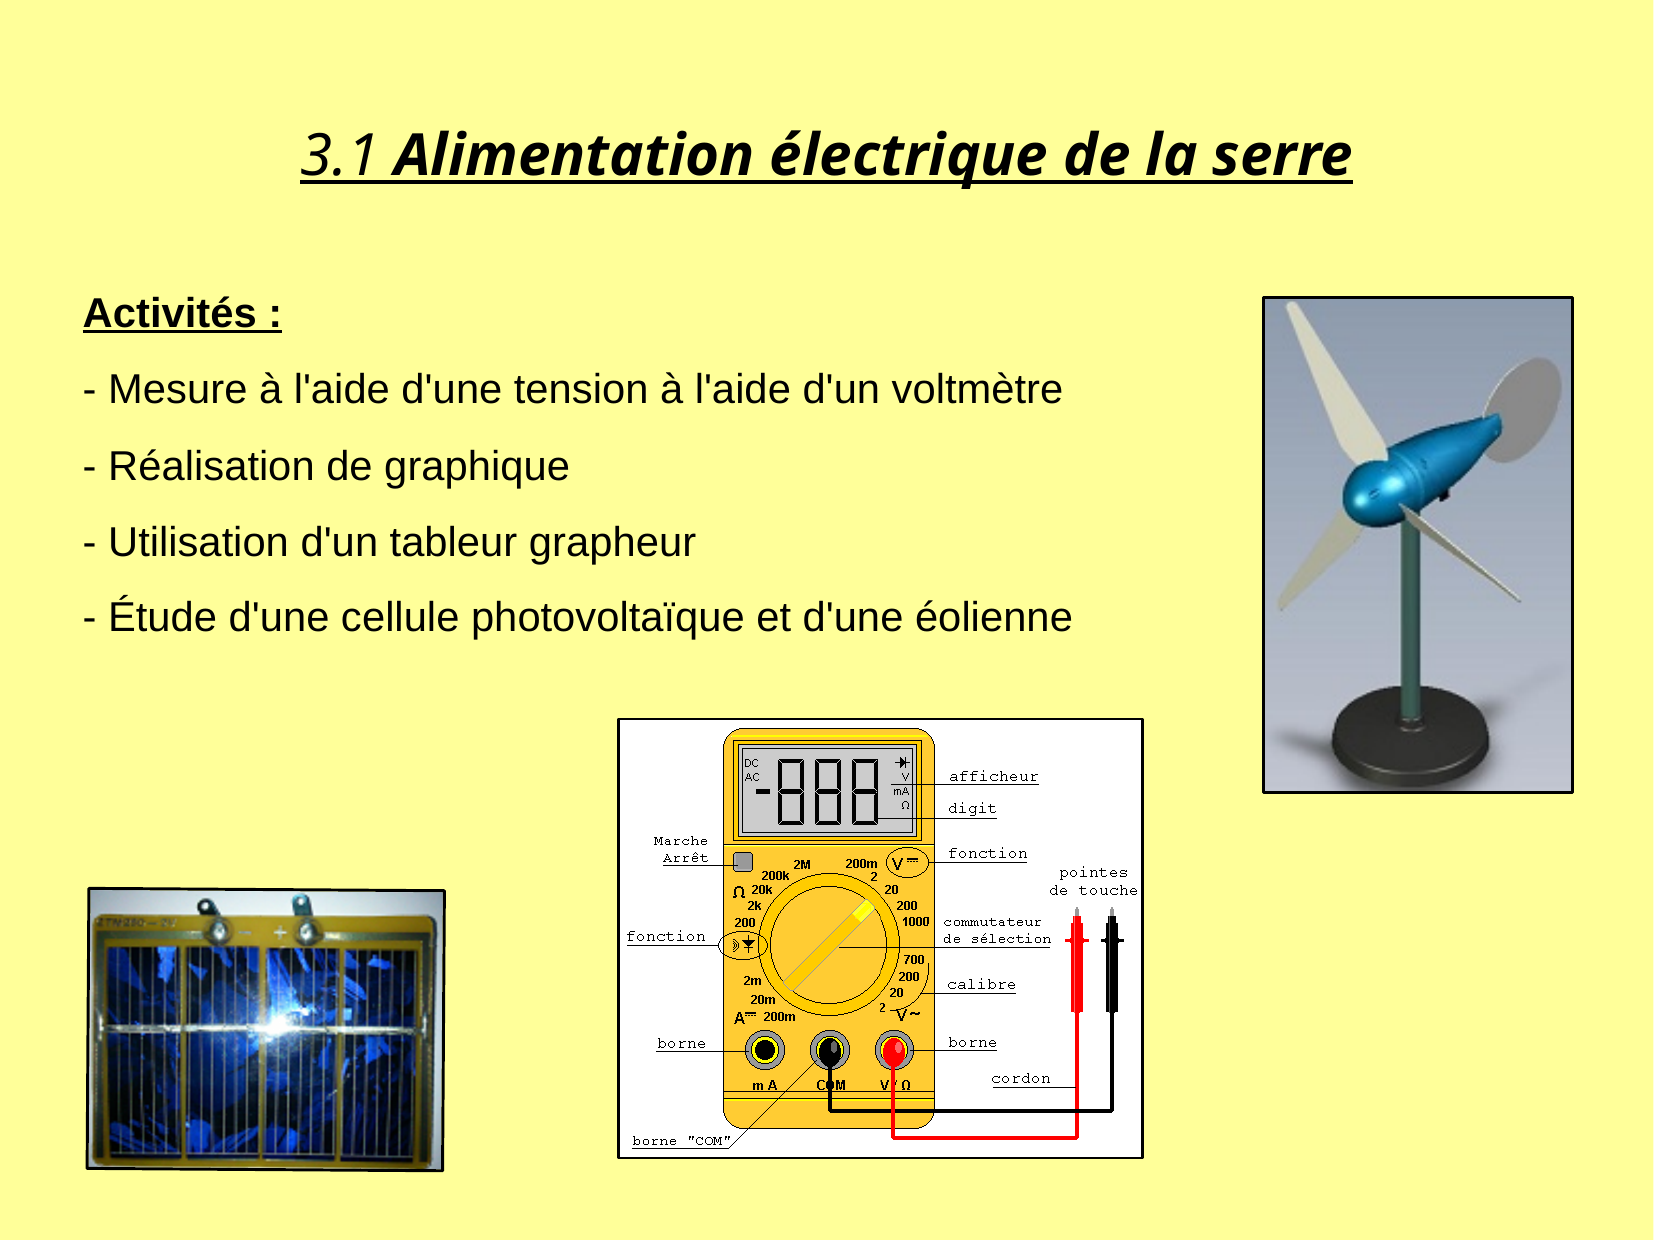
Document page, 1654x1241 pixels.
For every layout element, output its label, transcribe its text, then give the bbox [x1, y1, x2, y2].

title 3.1 Alimentation électrique de la serre [82, 49, 1571, 257]
picture [1264, 299, 1571, 792]
list Activités : - Mesure à l'aide d'une tension à l'aide d'un voltmètre - Réalisation de graphique - Utilisation d'un tableur grapheur - Étude d'une cellule photovoltaïque et d'une éolienne [82, 290, 1571, 1109]
picture [88, 889, 443, 1170]
picture [620, 720, 1141, 1157]
